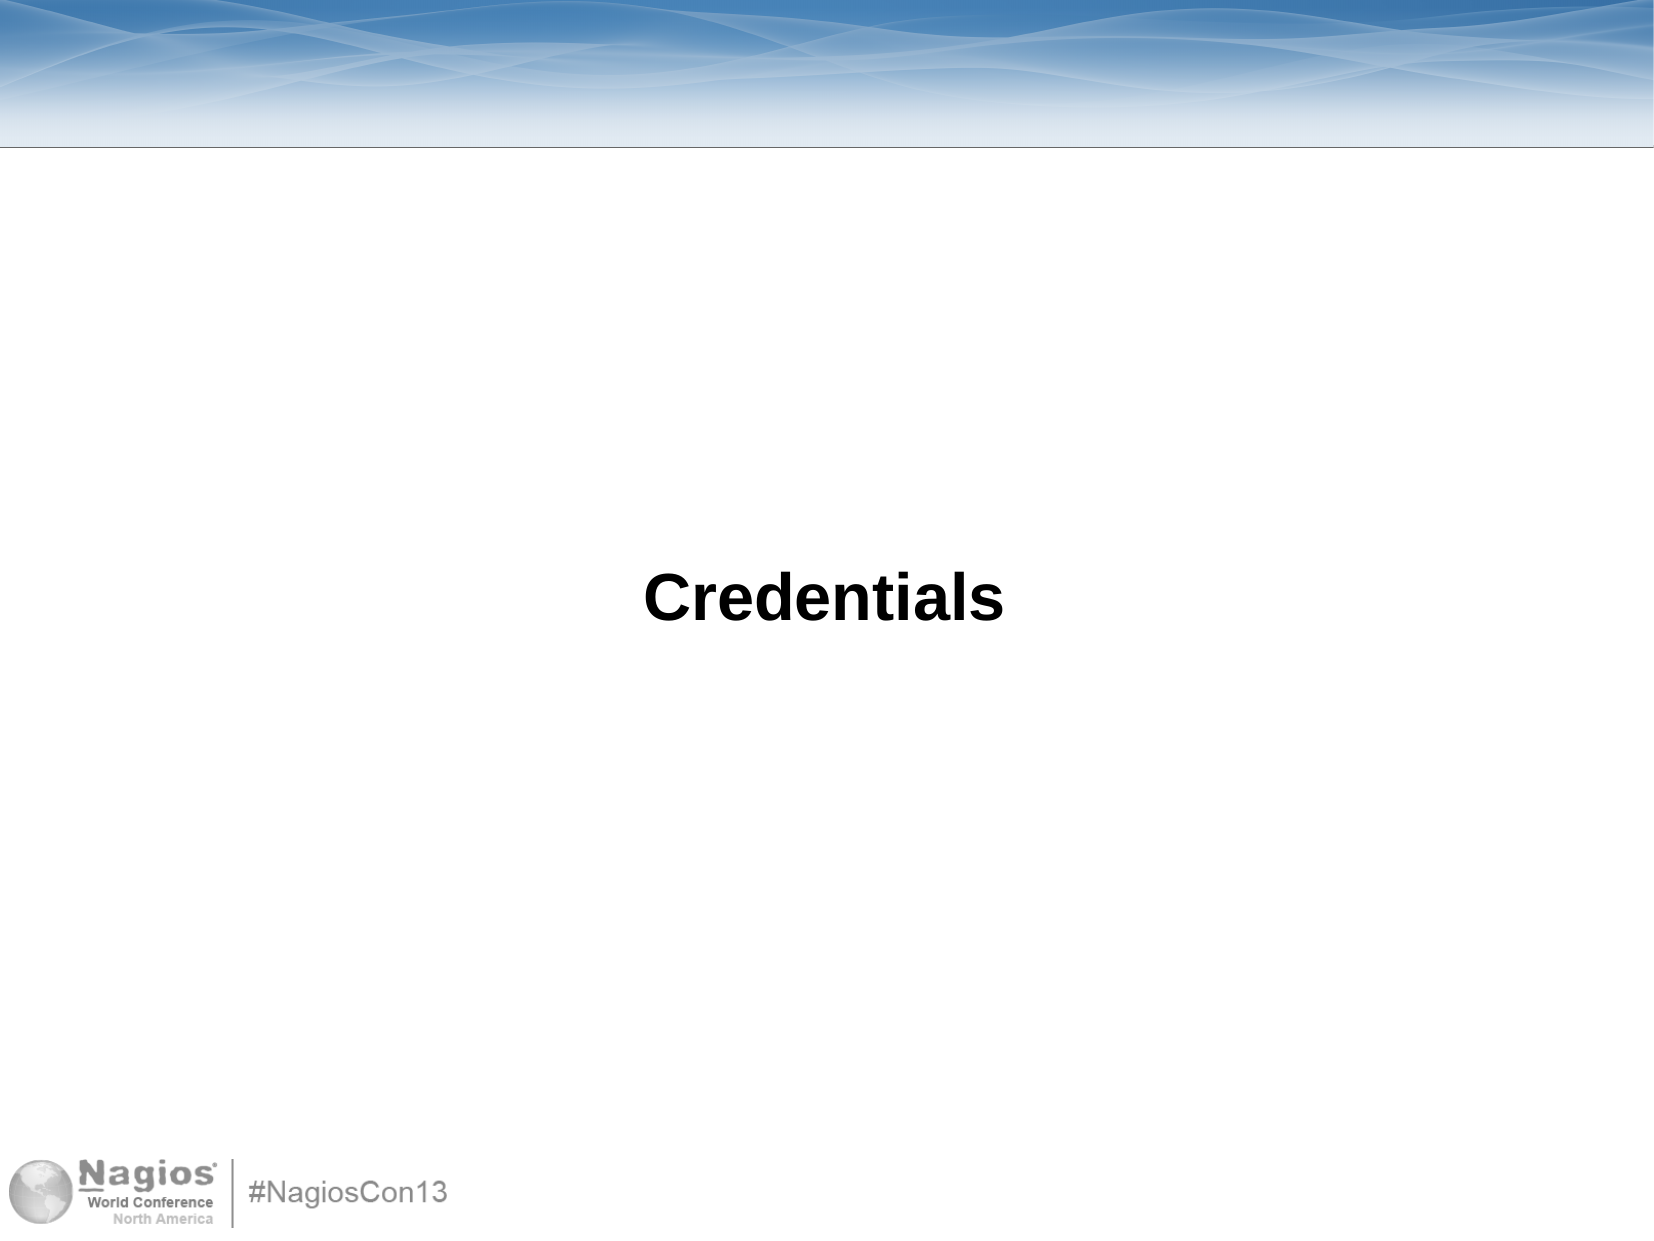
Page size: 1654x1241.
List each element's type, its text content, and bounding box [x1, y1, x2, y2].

picture [9, 1159, 453, 1228]
picture [0, 0, 1654, 147]
subtitle Credentials [80, 188, 1569, 1007]
